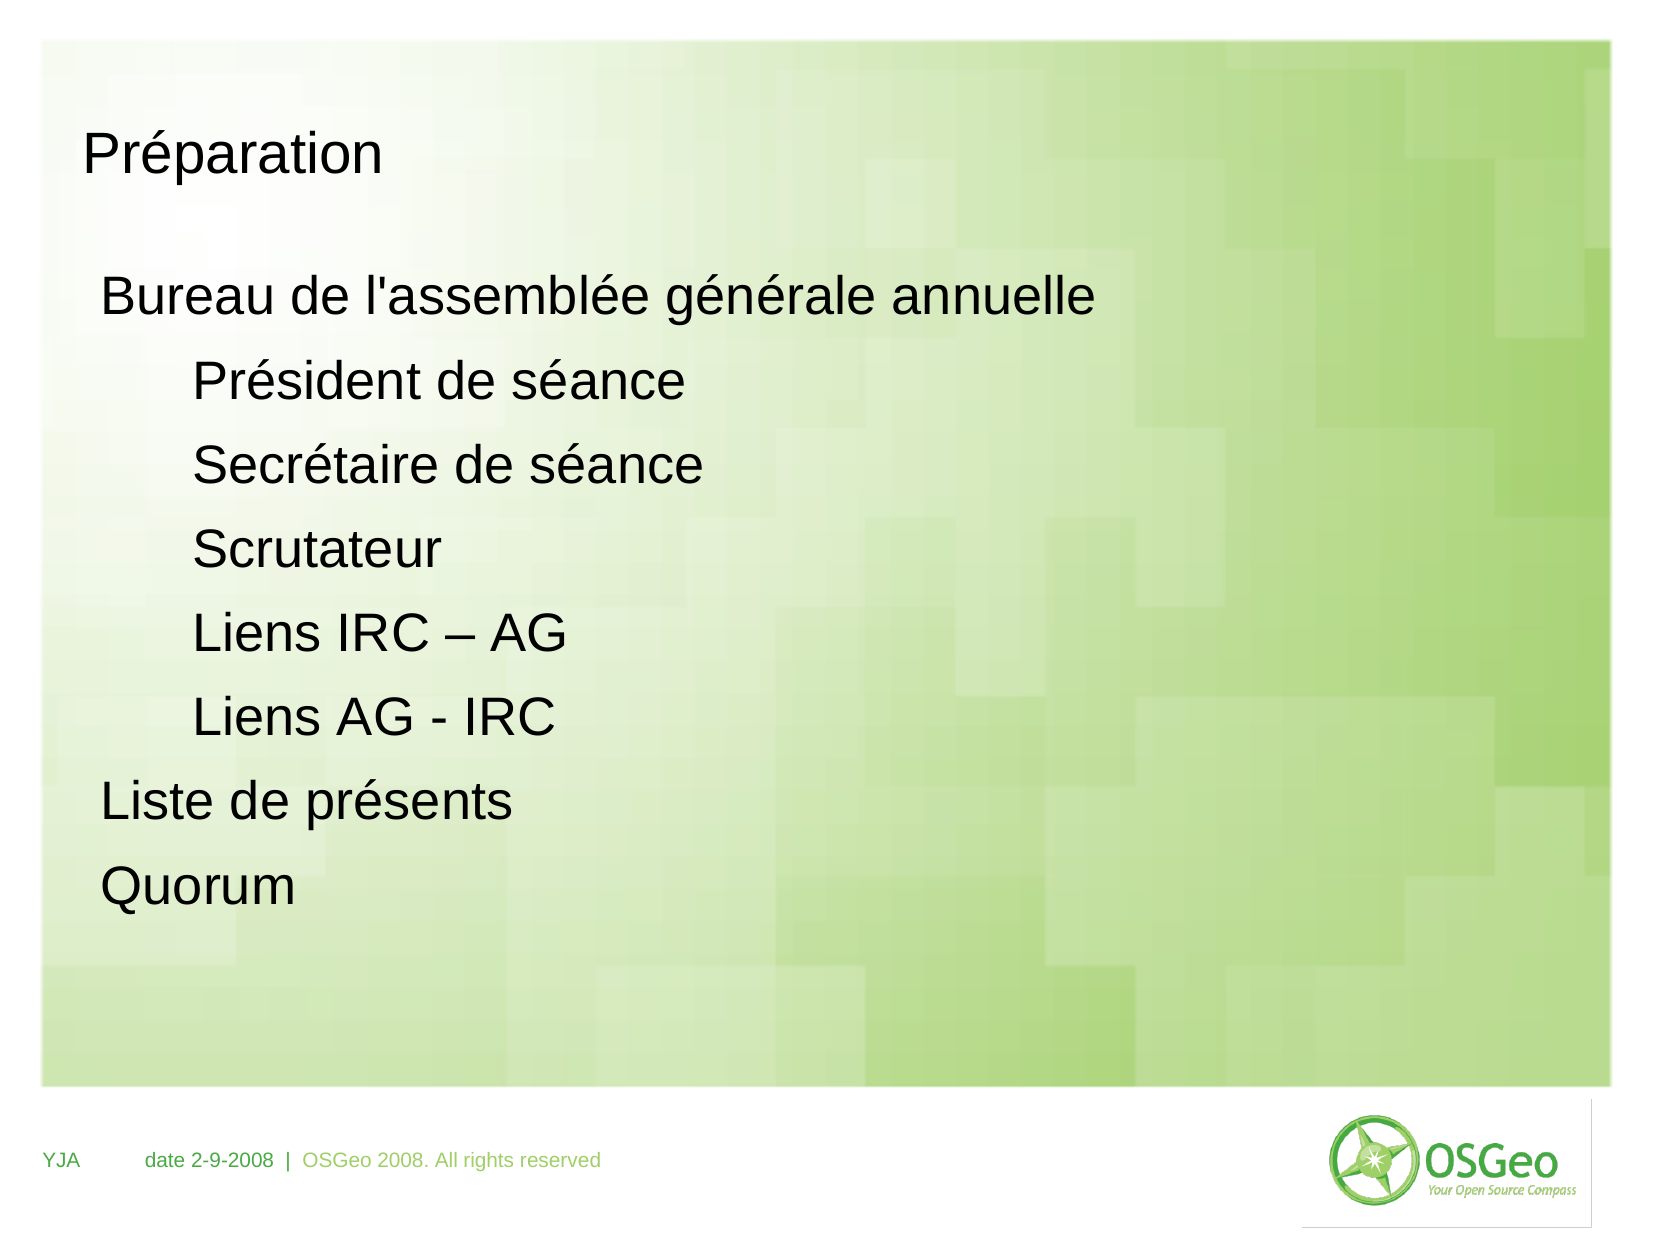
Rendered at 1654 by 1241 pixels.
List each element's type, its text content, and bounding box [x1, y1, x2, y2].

title Préparation [82, 49, 1571, 257]
list Bureau de l'assemblée générale annuelle Président de séance Secrétaire de séance Scrutateur Liens IRC – AG Liens AG - IRC Liste de présents Quorum [82, 265, 1571, 1109]
picture [0, 1, 1654, 1239]
